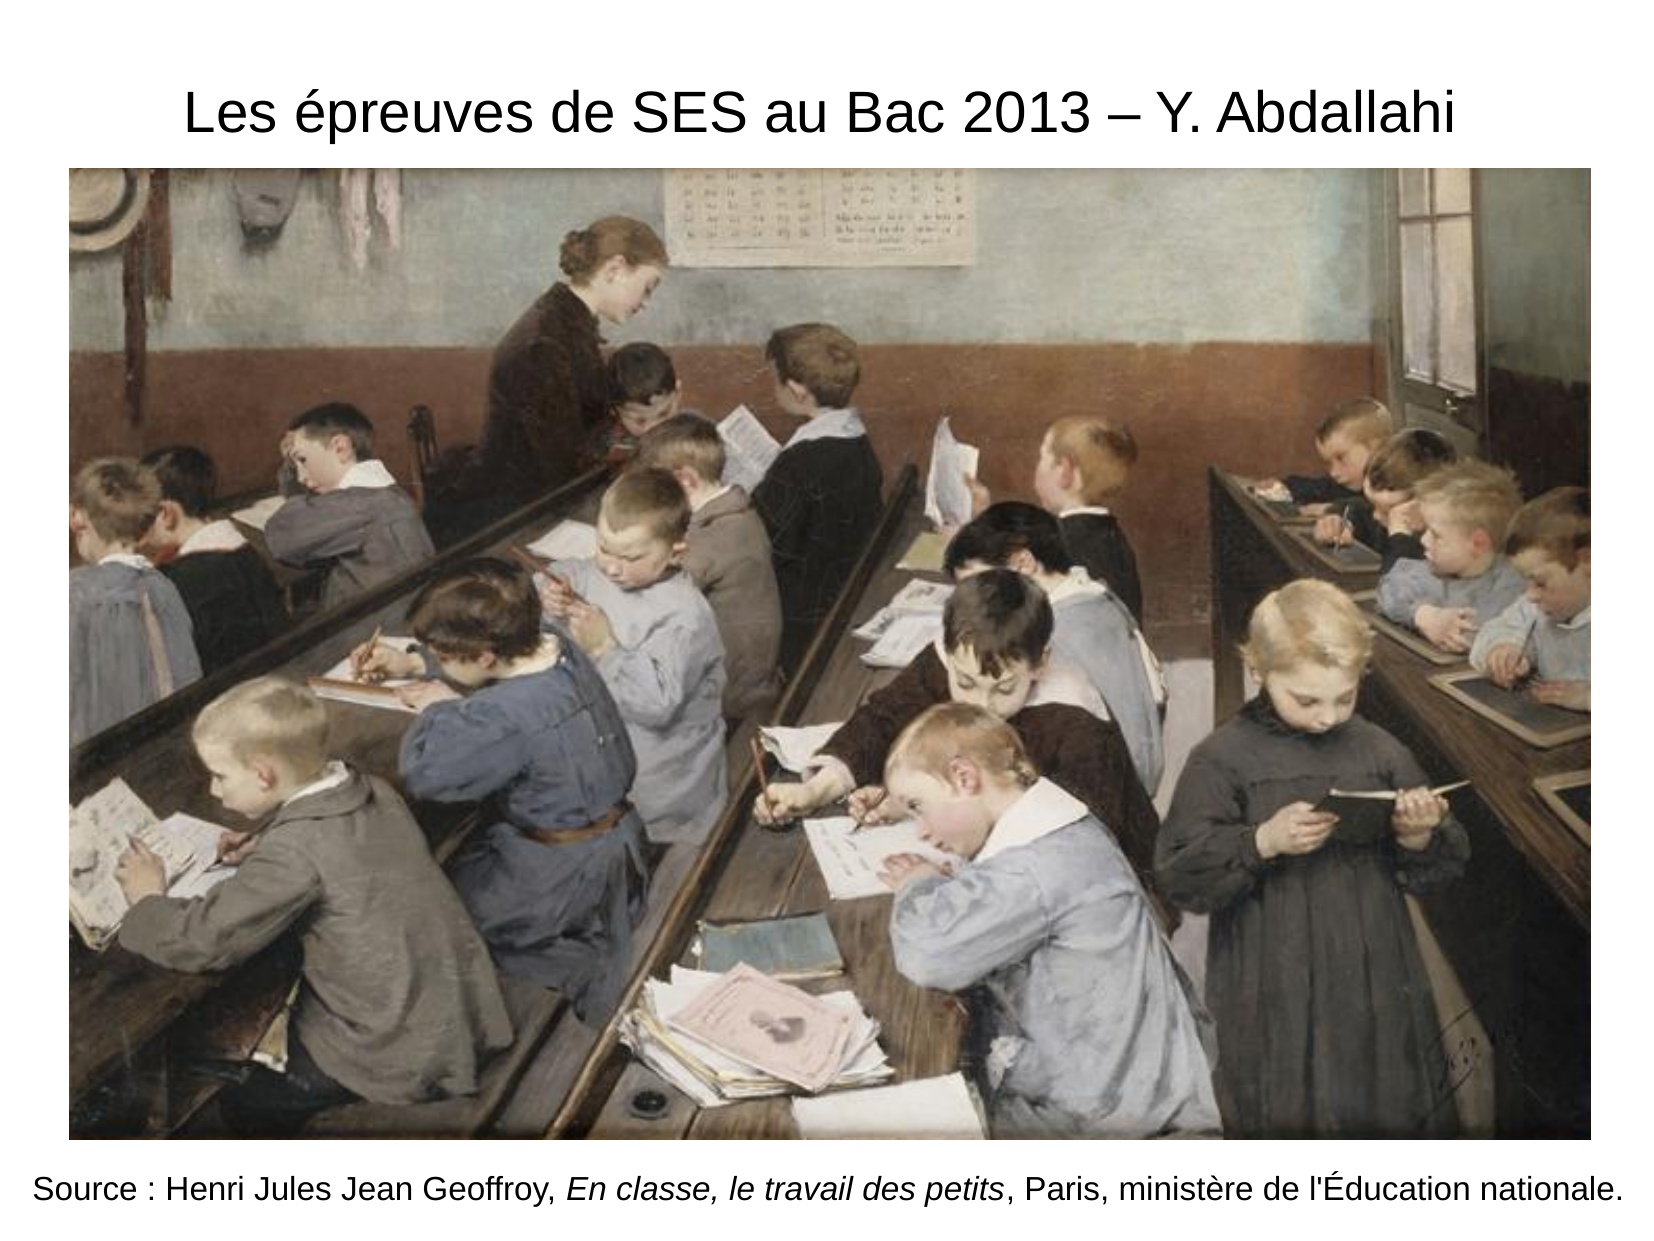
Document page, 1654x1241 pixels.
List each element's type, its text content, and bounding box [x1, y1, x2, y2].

text_box Source : Henri Jules Jean Geoffroy, En classe, le travail des petits, Paris, ministère de l'Éducation nationale. [17, 1163, 1649, 1216]
title Les épreuves de SES au Bac 2013 – Y. Abdallahi [76, 53, 1565, 168]
picture [69, 168, 1591, 1140]
